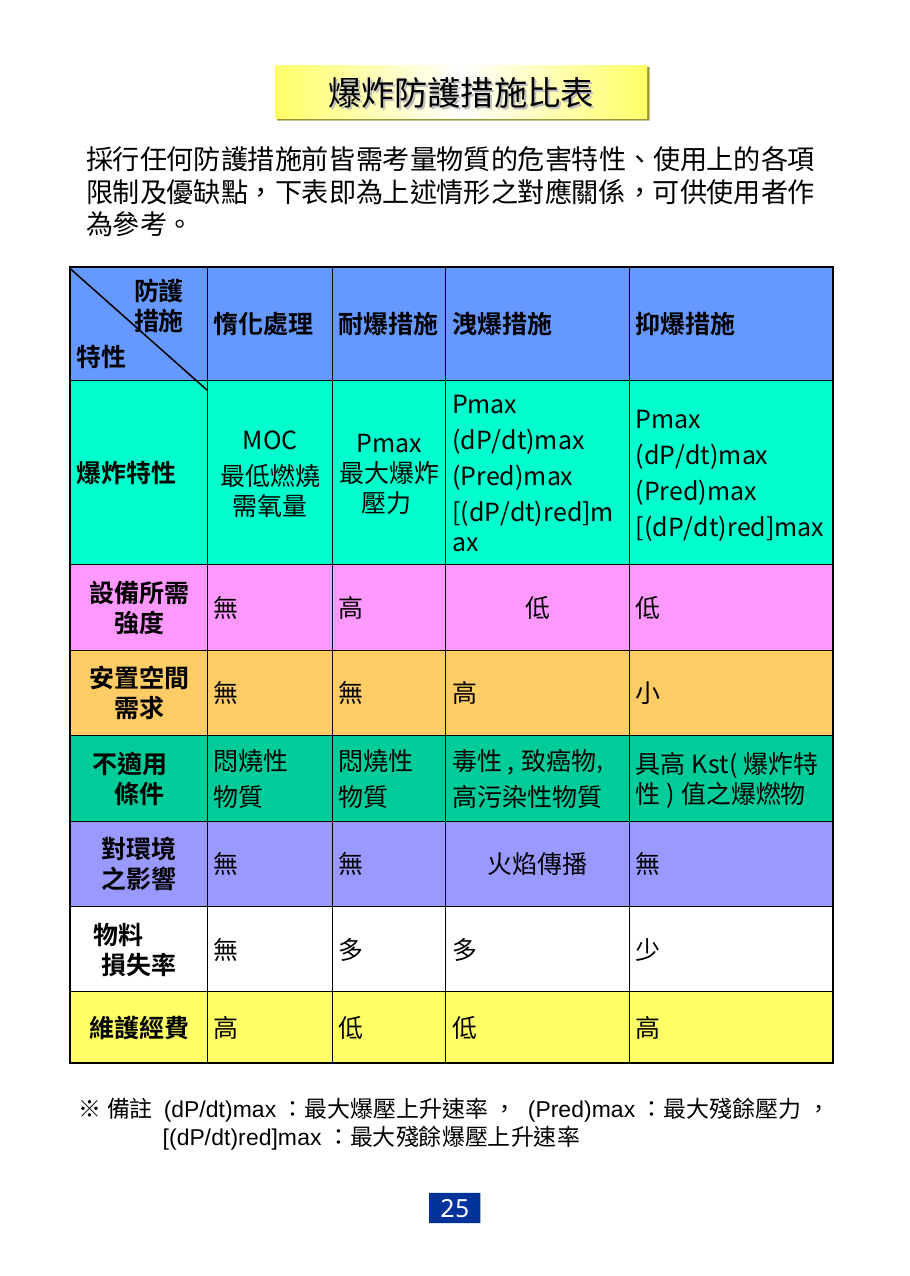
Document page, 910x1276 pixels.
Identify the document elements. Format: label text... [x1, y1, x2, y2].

table_cell 低 [446, 565, 629, 650]
table_cell 無 [630, 822, 832, 906]
table_cell Pmax (dP/dt)max (Pred)max [(dP/dt)red]max [630, 381, 832, 564]
table_cell 高 [630, 992, 832, 1062]
table_cell 爆炸特性 [71, 381, 207, 564]
table_cell 無 [208, 651, 332, 735]
table_cell 低 [630, 565, 832, 650]
table_cell Pmax 最大爆炸 壓力 [333, 381, 445, 564]
table_header 抑爆措施 [630, 268, 832, 380]
table_cell 不適用 條件 [71, 736, 207, 821]
table_header 耐爆措施 [333, 268, 445, 380]
table_cell 多 [333, 907, 445, 991]
table_cell Pmax (dP/dt)max (Pred)max [(dP/dt)red]max [446, 381, 629, 564]
table_header 防護 措施 特性 [72, 268, 207, 380]
table_cell 火焰傳播 [446, 822, 629, 906]
table_cell 高 [208, 992, 332, 1062]
table_cell 設備所需 強度 [71, 565, 207, 650]
table_cell 小 [630, 651, 832, 735]
table_cell 少 [630, 907, 832, 991]
table_header 洩爆措施 [446, 268, 629, 380]
table_cell 無 [333, 822, 445, 906]
table_cell 高 [446, 651, 629, 735]
table_cell 低 [333, 992, 445, 1062]
table_cell 低 [446, 992, 629, 1062]
table_cell 多 [446, 907, 629, 991]
text_box 25 [429, 1192, 481, 1224]
table_cell MOC 最低燃燒需氧量 [208, 381, 332, 564]
table_header 惰化處理 [208, 268, 332, 380]
table_cell 悶燒性 物質 [333, 736, 445, 821]
table_cell 高 [333, 565, 445, 650]
table_cell 具高Kst(爆炸特性)值之爆燃物 [630, 736, 832, 821]
table_cell 安置空間 需求 [71, 651, 207, 735]
table_cell 悶燒性 物質 [208, 736, 332, 821]
text_box ※備註 (dP/dt)max：最大爆壓上升速率 ， (Pred)max：最大殘餘壓力 ， [(dP/dt)red]max：最大殘餘爆壓上升速率 [62, 1086, 845, 1158]
table_cell 無 [208, 907, 332, 991]
table_cell 無 [208, 565, 332, 650]
table_cell 毒性,致癌物‚ 高污染性物質 [446, 736, 629, 821]
table_header 防護 措施 特性 [71, 272, 193, 380]
table_cell 維護經費 [71, 992, 207, 1062]
text_box 爆炸防護措施比表 [275, 65, 648, 119]
table_cell 對環境 之影響 [71, 822, 207, 906]
table_cell 物料 損失率 [71, 907, 207, 991]
text_box 採行任何防護措施前皆需考量物質的危害特性、使用上的各項限制及優缺點，下表即為上述情形之對應關係，可供使用者作為參考。 [70, 134, 840, 249]
table_cell 無 [208, 822, 332, 906]
table_cell 無 [333, 651, 445, 735]
